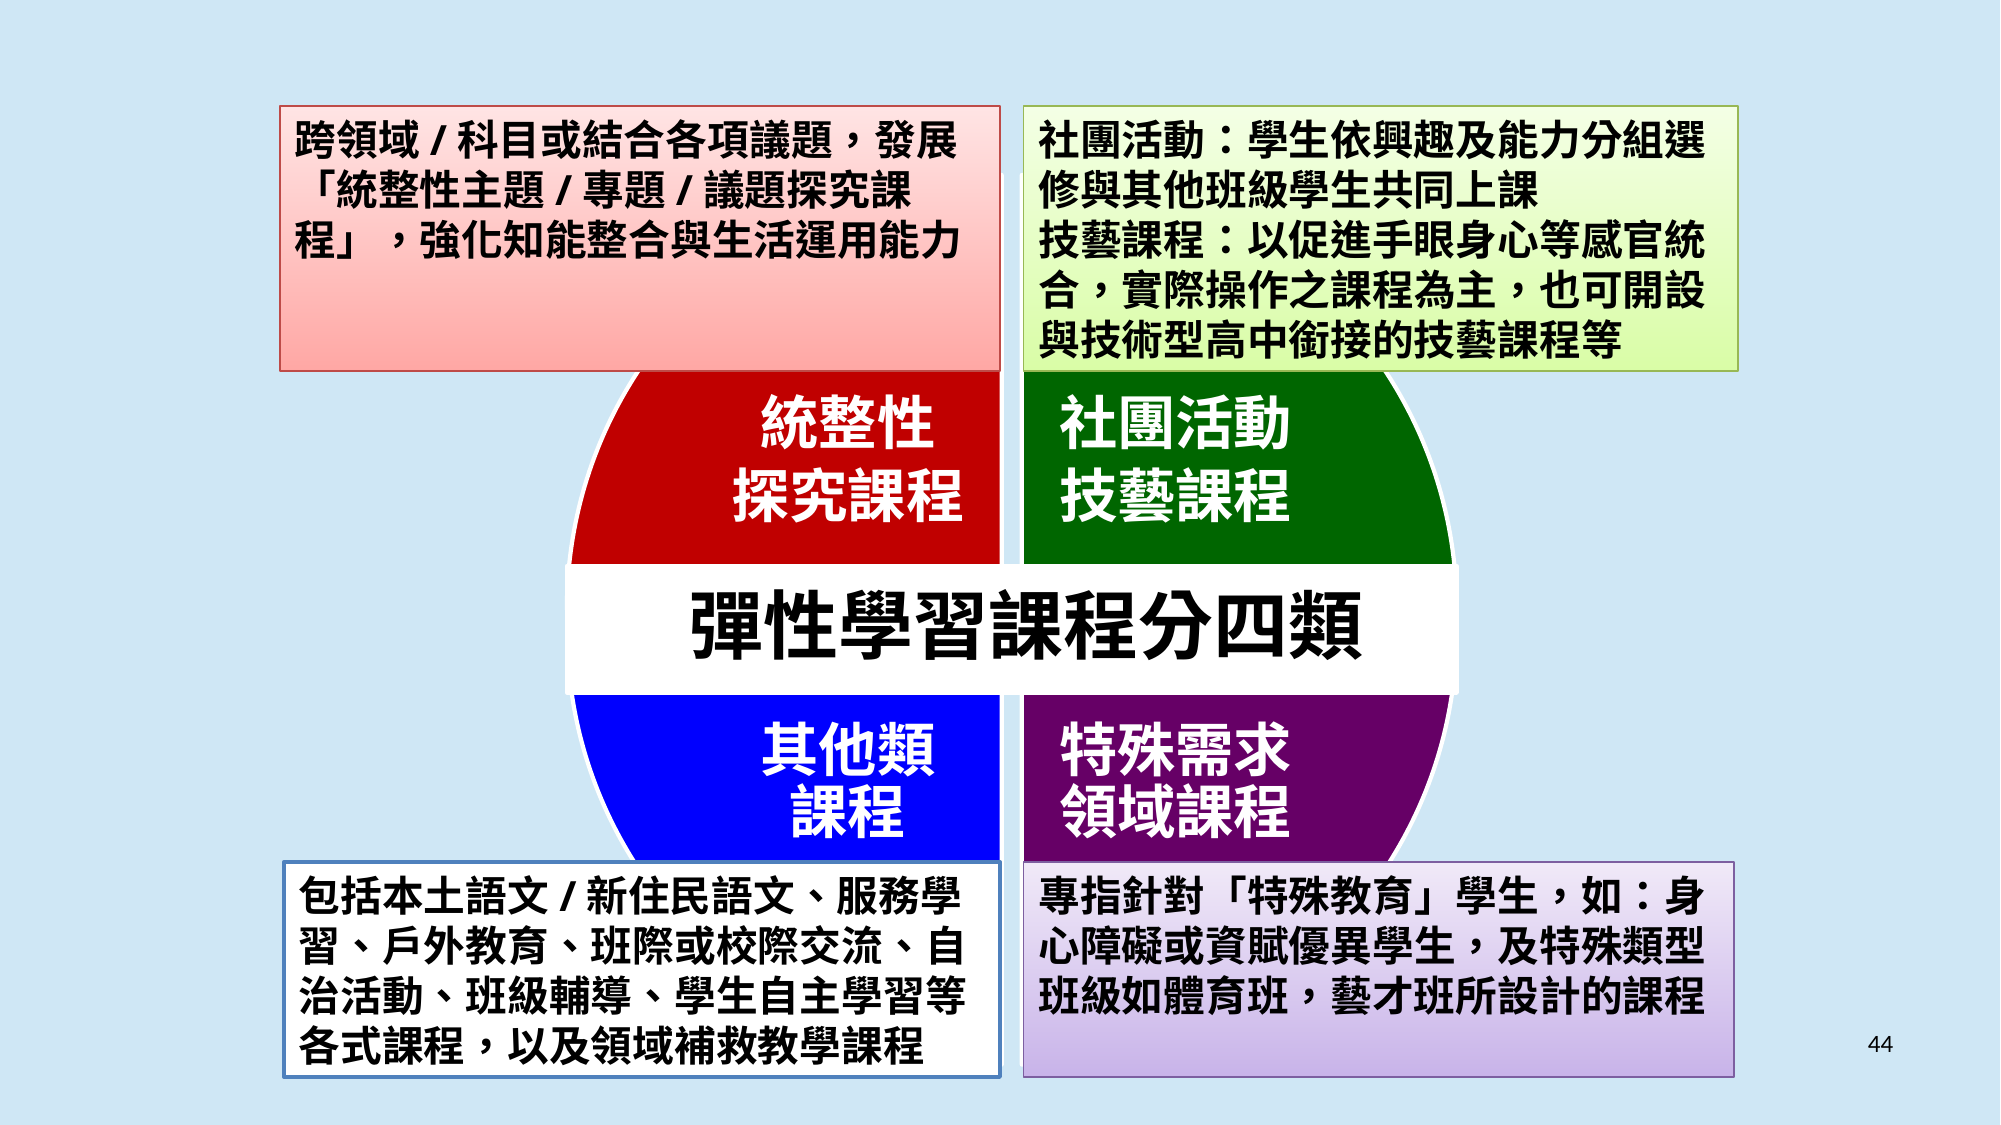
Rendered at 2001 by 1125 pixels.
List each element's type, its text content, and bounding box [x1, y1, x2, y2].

text_box 特殊需求領域課程 [1021, 693, 1453, 1065]
slide_number <編號> [1853, 1020, 1974, 1106]
text_box 跨領域/科目或結合各項議題，發展「統整性主題/專題/議題探究課程」，強化知能整合與生活運用能力 [279, 106, 1000, 371]
text_box 社團活動 技藝課程 [1021, 174, 1455, 565]
text_box 統整性 探究課程 [569, 174, 1002, 565]
text_box 其他類 課程 [571, 693, 1002, 1065]
text_box 專指針對「特殊教育」學生，如：身心障礙或資賦優異學生，及特殊類型班級如體育班，藝才班所設計的課程 [1023, 861, 1735, 1077]
text_box 包括本土語文/新住民語文、服務學習、戶外教育、班際或校際交流、自治活動、班級輔導、學生自主學習等各式課程，以及領域補救教學課程 [284, 861, 1000, 1077]
text_box 社團活動：學生依興趣及能力分組選修與其他班級學生共同上課 技藝課程：以促進手眼身心等感官統合，實際操作之課程為主，也可開設與技術型高中銜接的技藝課程等 [1023, 106, 1739, 371]
text_box 彈性學習課程分四類 [566, 565, 1457, 693]
